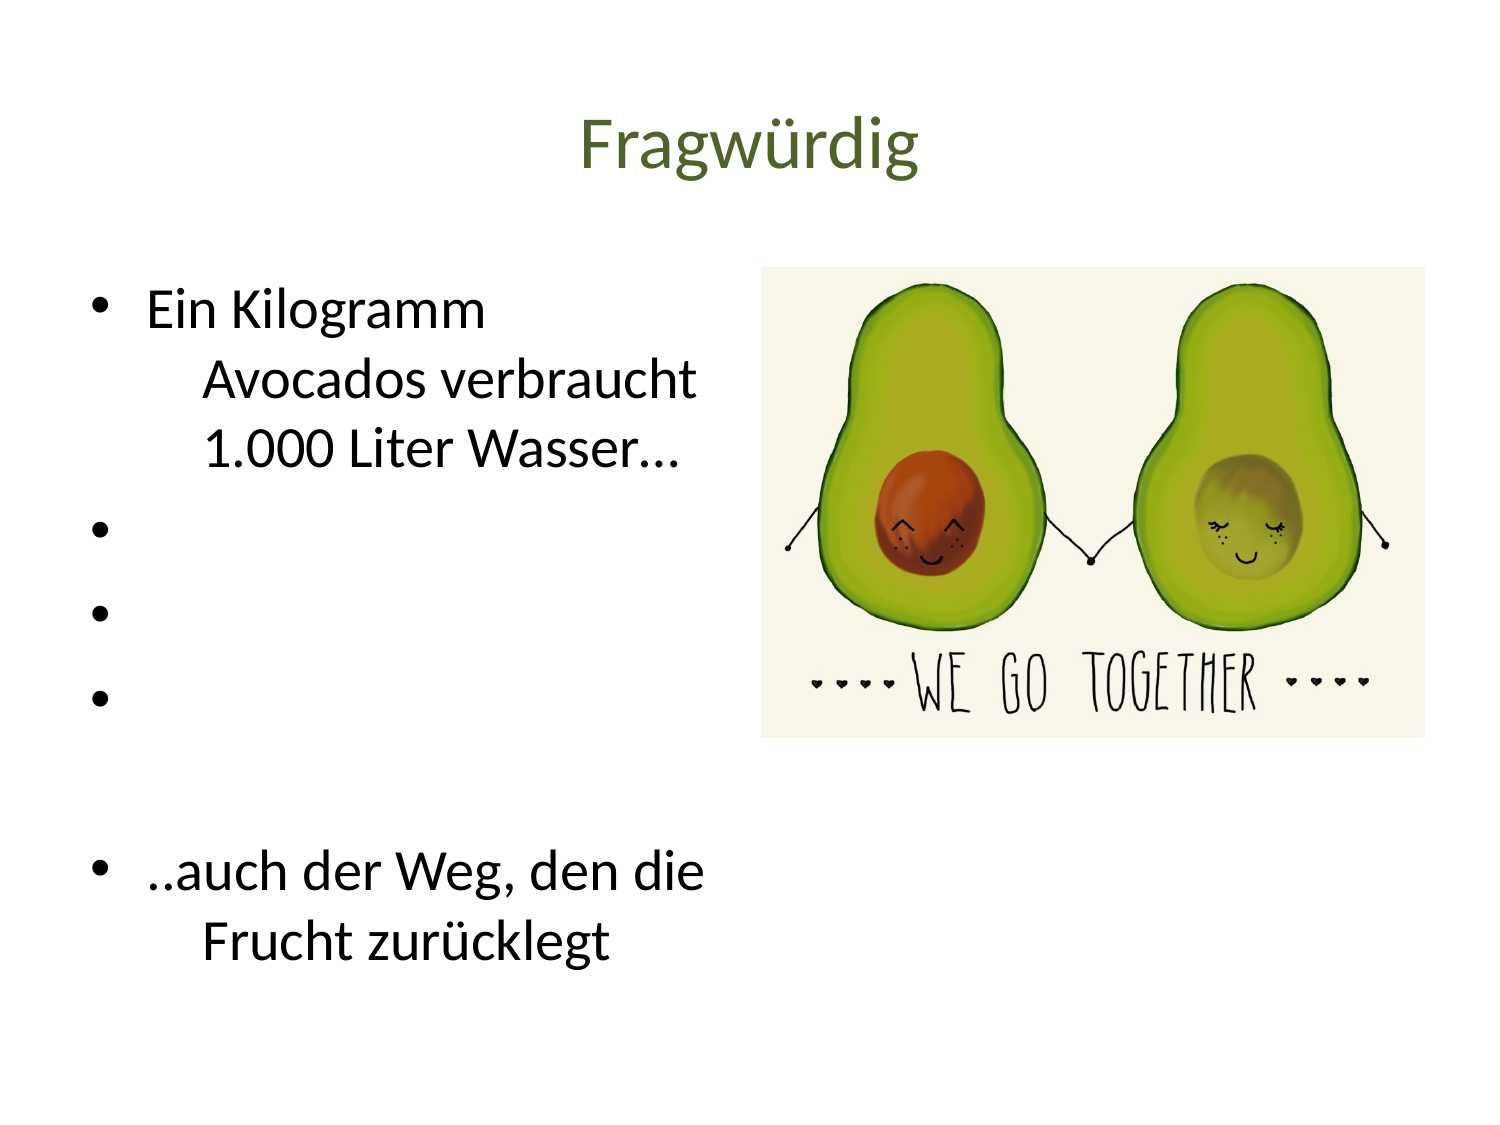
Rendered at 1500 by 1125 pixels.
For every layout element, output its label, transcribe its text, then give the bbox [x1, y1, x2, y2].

title Fragwürdig [75, 45, 1426, 233]
picture [761, 267, 1425, 738]
list Ein Kilogramm Avocados verbraucht 1.000 Liter Wasser… ..auch der Weg, den die Frucht zurücklegt [75, 262, 738, 1005]
